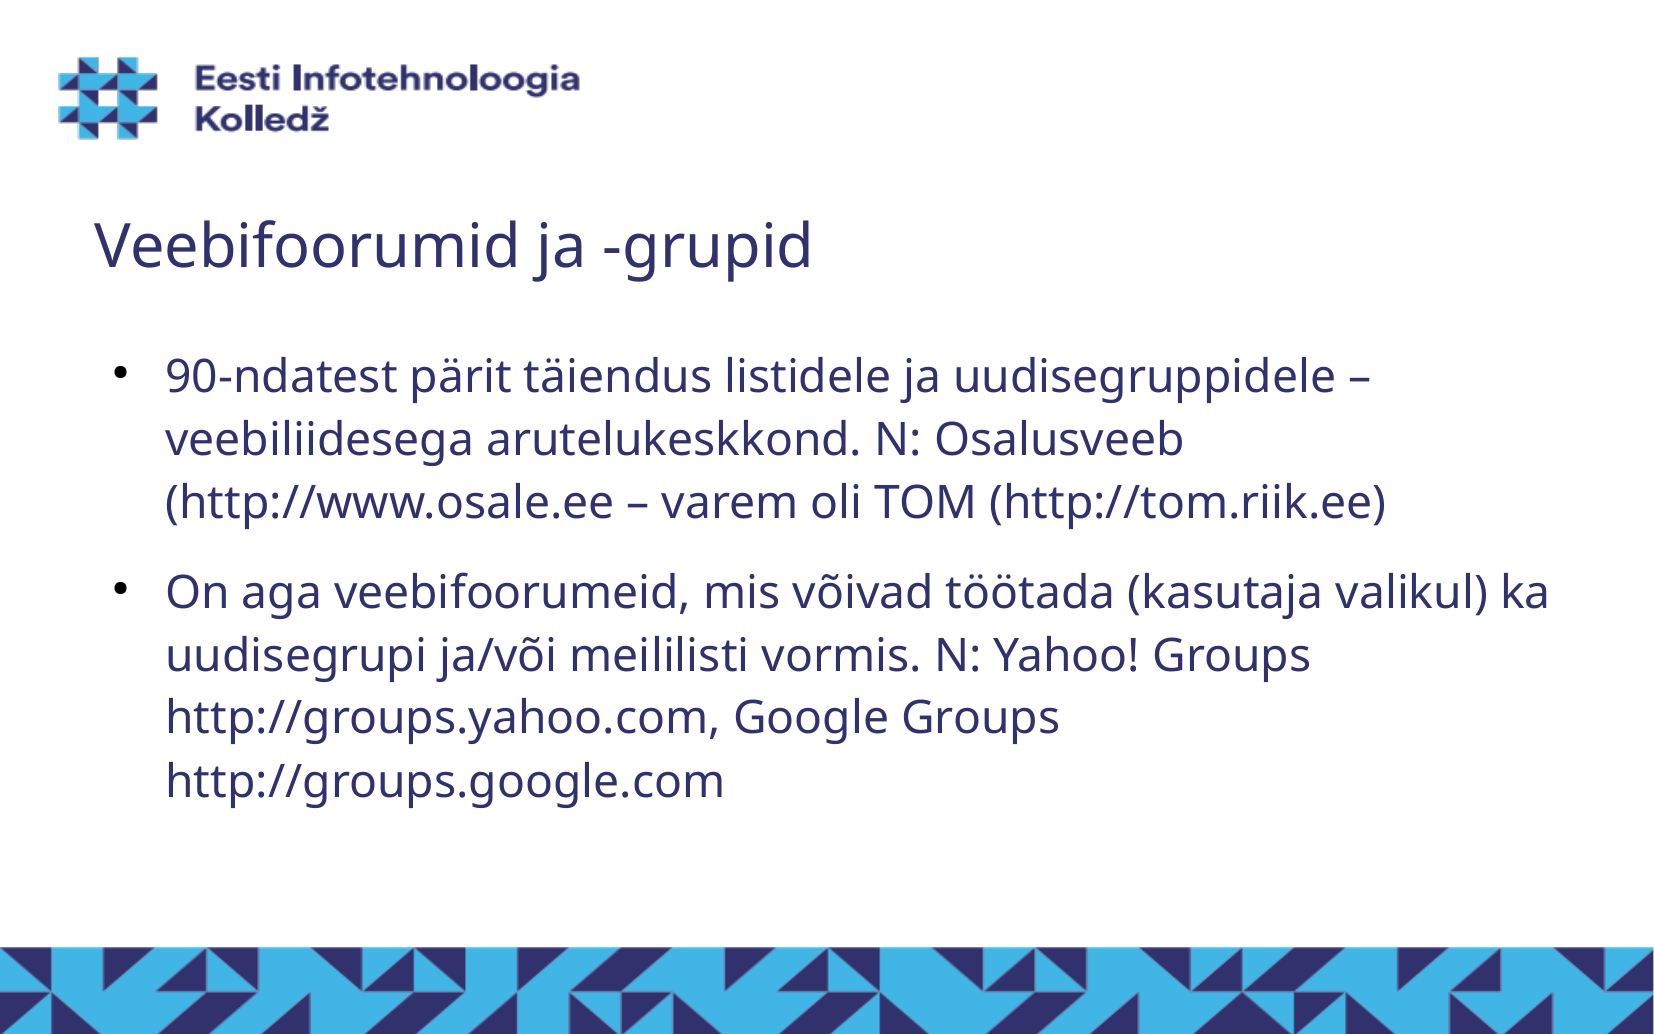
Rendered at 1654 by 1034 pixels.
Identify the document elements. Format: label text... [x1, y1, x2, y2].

title Veebifoorumid ja -grupid [94, 157, 1607, 330]
list 90-ndatest pärit täiendus listidele ja uudisegruppidele – veebiliidesega arutelukeskkond. N: Osalusveeb (http://www.osale.ee – varem oli TOM (http://tom.riik.ee) On aga veebifoorumeid, mis võivad töötada (kasutaja valikul) ka uudisegrupi ja/või meililisti vormis. N: Yahoo! Groups http://groups.yahoo.com, Google Groups http://groups.google.com [94, 342, 1607, 926]
